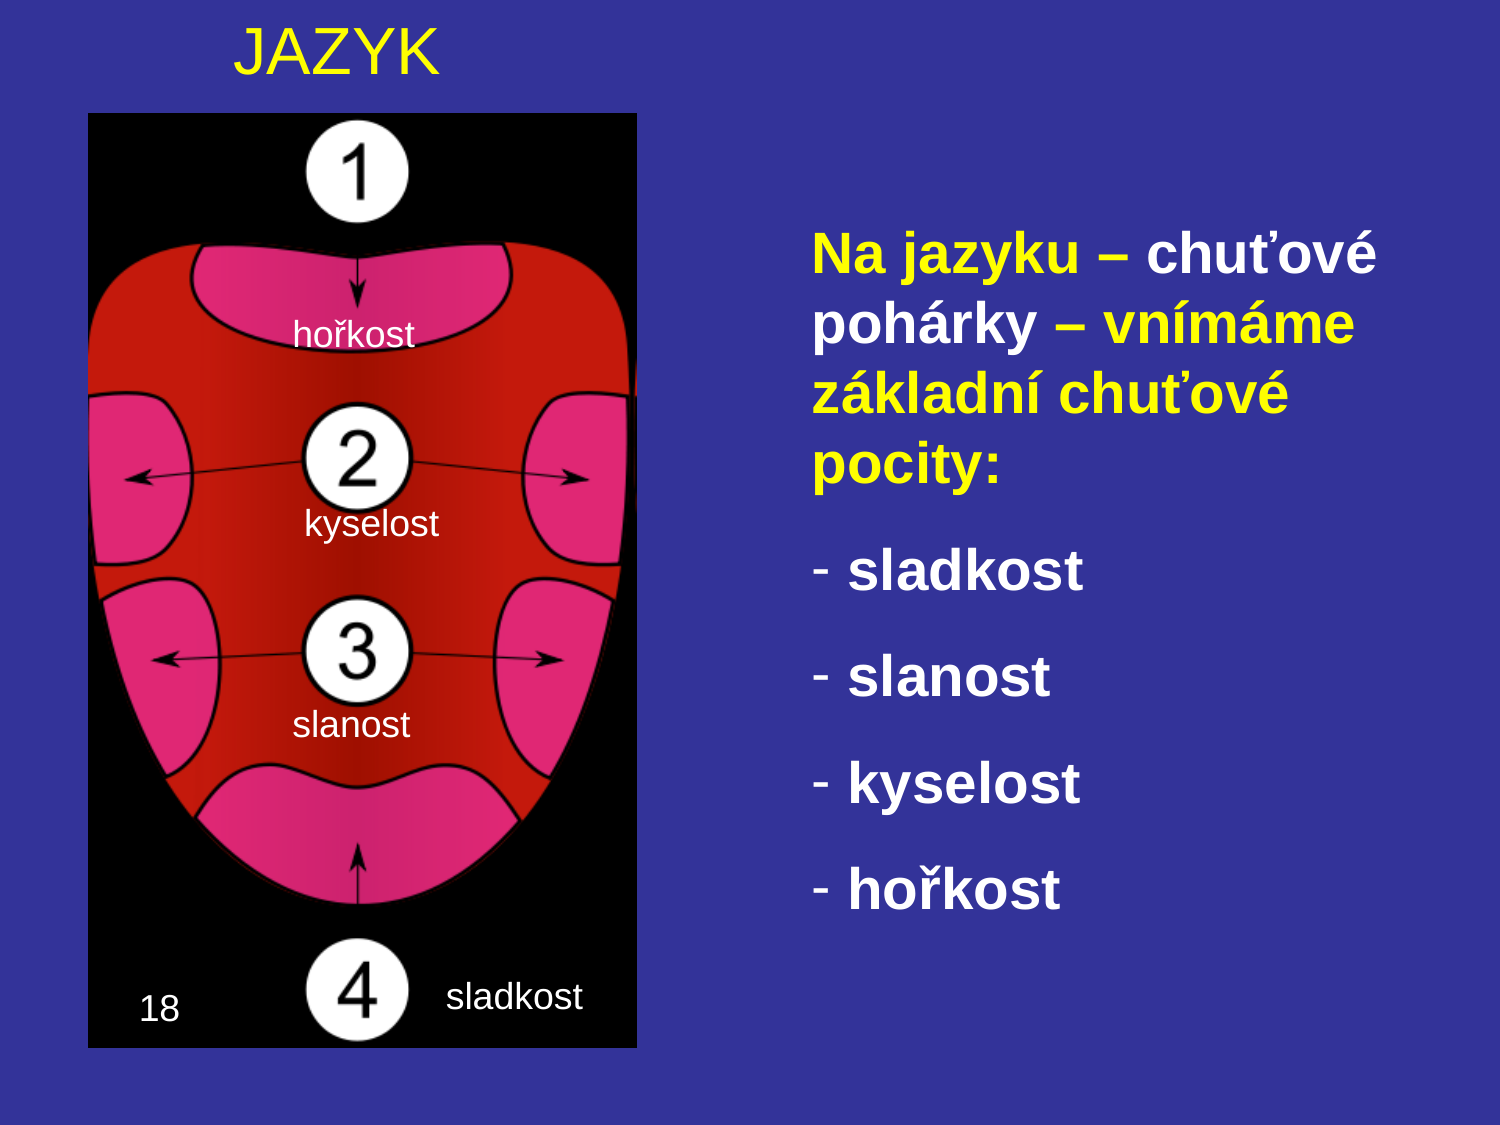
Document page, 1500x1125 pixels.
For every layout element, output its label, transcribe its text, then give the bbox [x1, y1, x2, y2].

picture [88, 113, 637, 1048]
text_box slanost [277, 692, 444, 753]
text_box sladkost [430, 964, 650, 1025]
text_box Na jazyku – chuťové pohárky – vnímáme základní chuťové pocity: sladkost slanost kyselost hořkost [797, 207, 1447, 930]
text_box JAZYK [218, 0, 550, 96]
text_box kyselost [289, 491, 479, 553]
text_box 18 [123, 976, 219, 1037]
text_box hořkost [277, 302, 479, 364]
